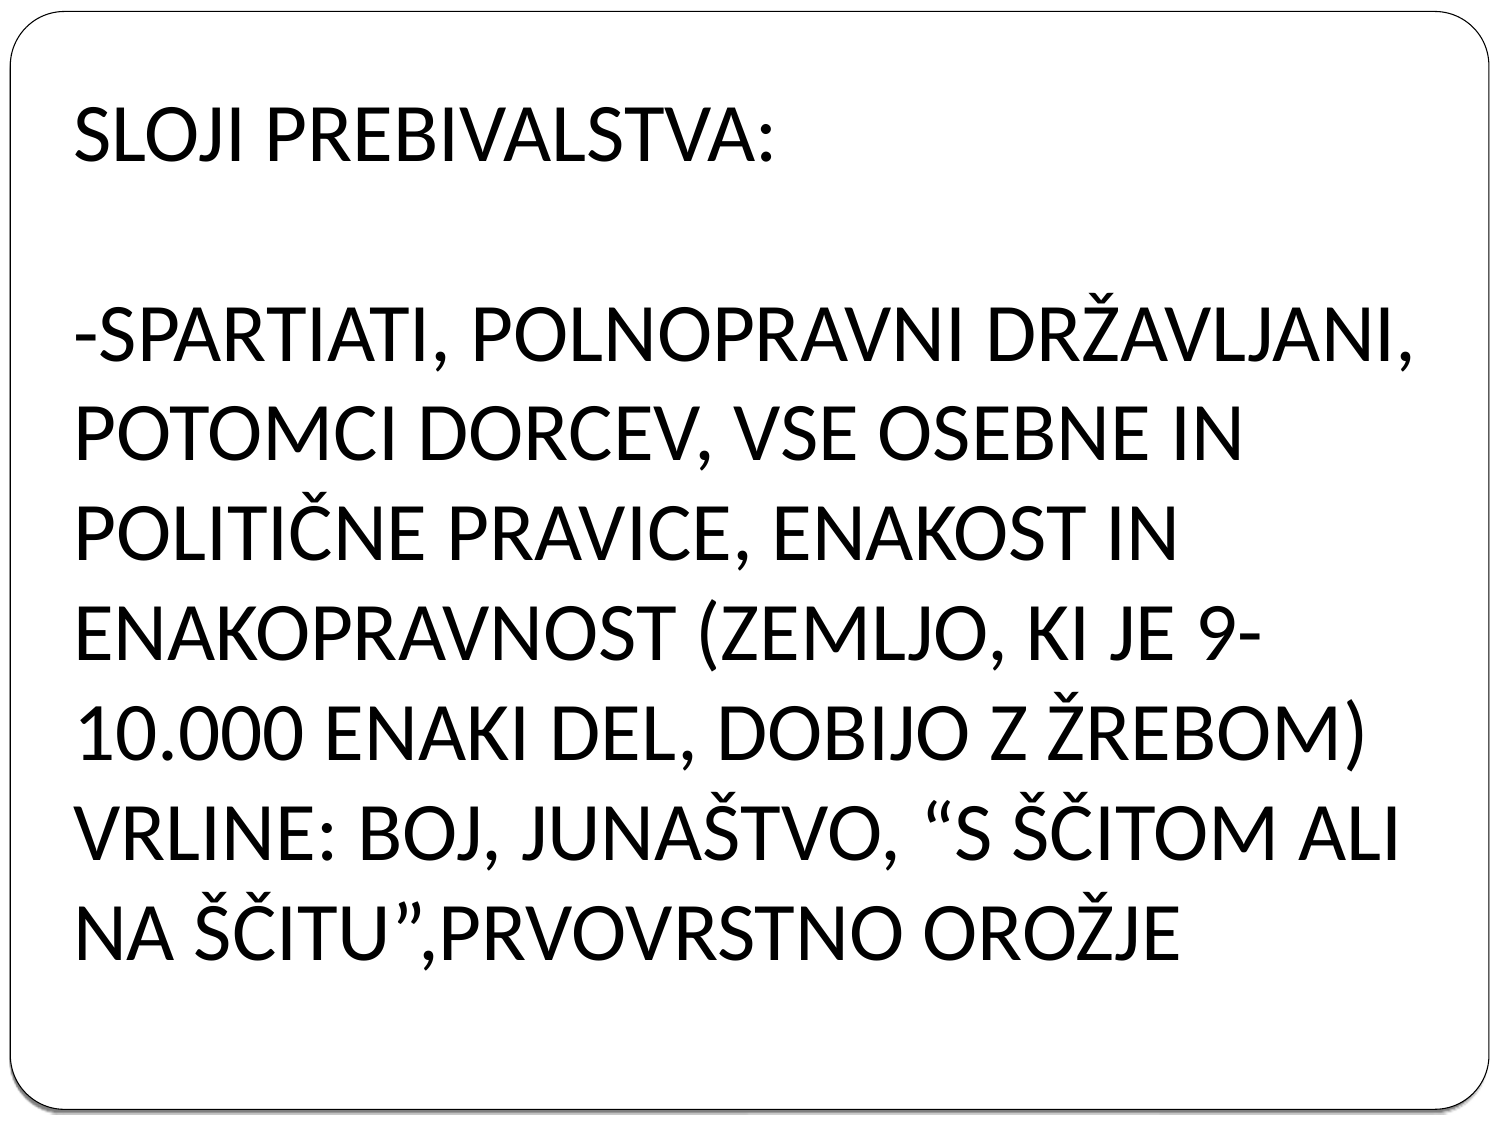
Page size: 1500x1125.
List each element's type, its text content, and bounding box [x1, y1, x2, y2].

text_box SLOJI PREBIVALSTVA: -SPARTIATI, POLNOPRAVNI DRŽAVLJANI, POTOMCI DORCEV, VSE OSEBNE IN POLITIČNE PRAVICE, ENAKOST IN ENAKOPRAVNOST (ZEMLJO, KI JE 9-10.000 ENAKI DEL, DOBIJO Z ŽREBOM) VRLINE: BOJ, JUNAŠTVO, “S ŠČITOM ALI NA ŠČITU”,PRVOVRSTNO OROŽJE [58, 70, 1442, 1125]
